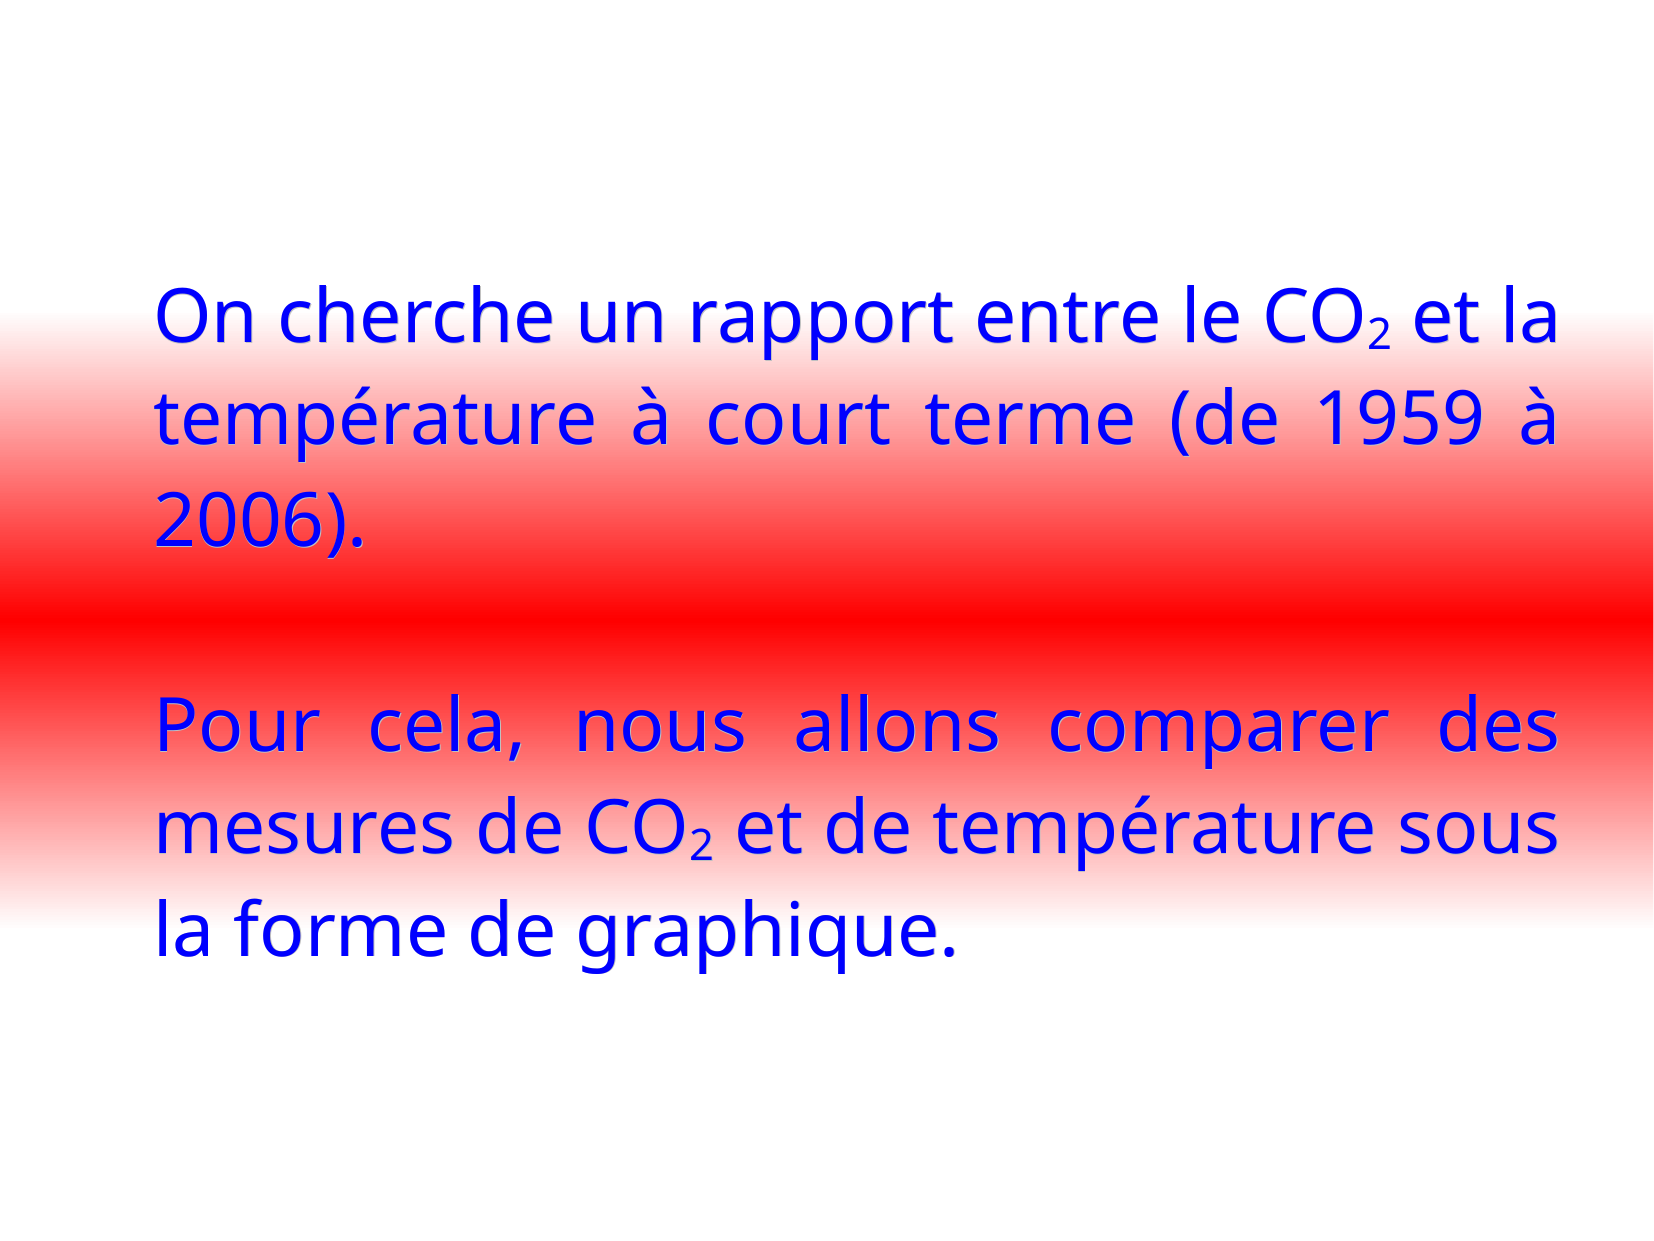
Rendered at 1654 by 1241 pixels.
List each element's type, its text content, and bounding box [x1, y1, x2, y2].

title On cherche un rapport entre le CO2 et la température à court terme (de 1959 à 2006). Pour cela, nous allons comparer des mesures de CO2 et de température sous la forme de graphique. [153, 0, 1562, 1241]
